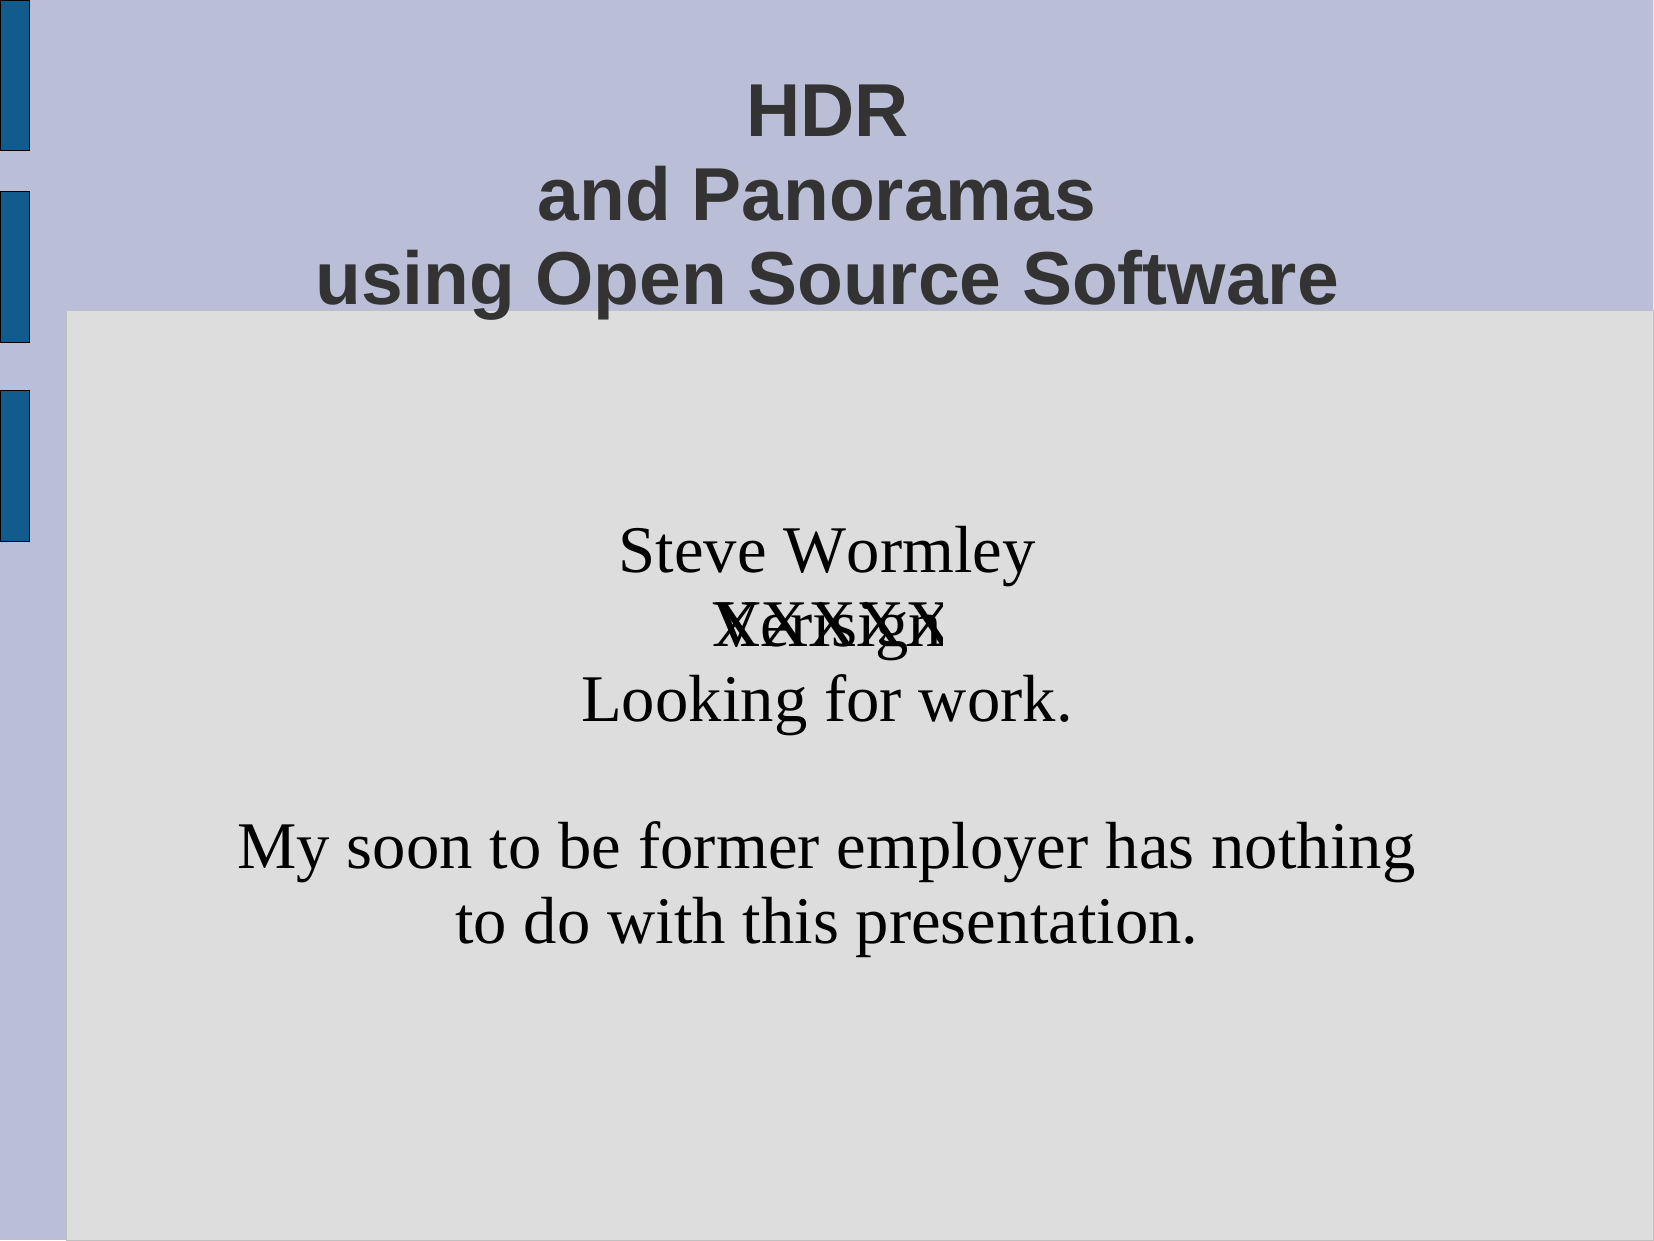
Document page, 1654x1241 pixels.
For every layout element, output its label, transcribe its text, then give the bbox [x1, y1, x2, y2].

subtitle Steve Wormley Verisign Looking for work. My soon to be former employer has nothing to do with this presentation. [121, 344, 1534, 1127]
title HDR and Panoramas using Open Source Software [121, 68, 1534, 322]
